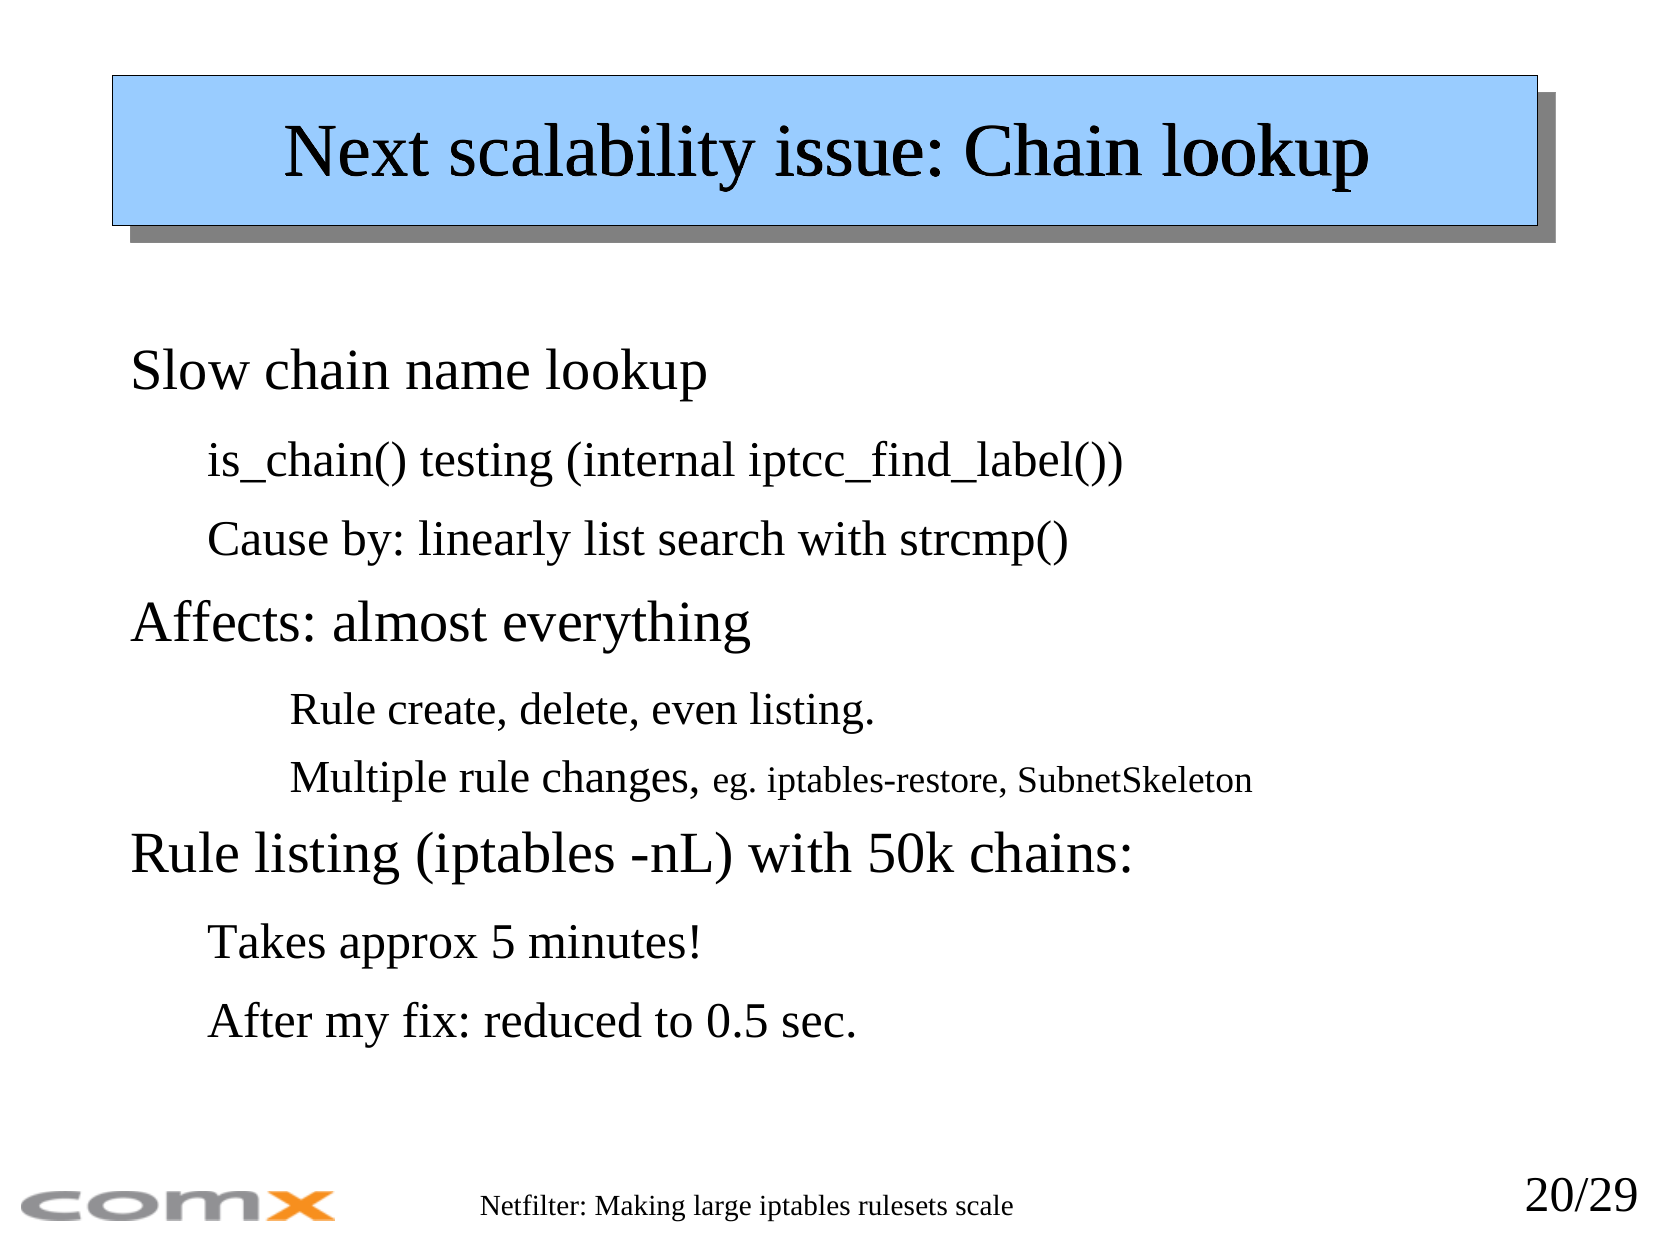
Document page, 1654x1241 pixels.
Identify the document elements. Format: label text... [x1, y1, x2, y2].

list Slow chain name lookup is_chain() testing (internal iptcc_find_label()) Cause by: linearly list search with strcmp() Affects: almost everything Rule create, delete, even listing. Multiple rule changes, eg. iptables-restore, SubnetSkeleton Rule listing (iptables -nL) with 50k chains: Takes approx 5 minutes! After my fix: reduced to 0.5 sec. [112, 337, 1613, 1096]
title Next scalability issue: Chain lookup [116, 90, 1538, 211]
picture [21, 1191, 335, 1221]
